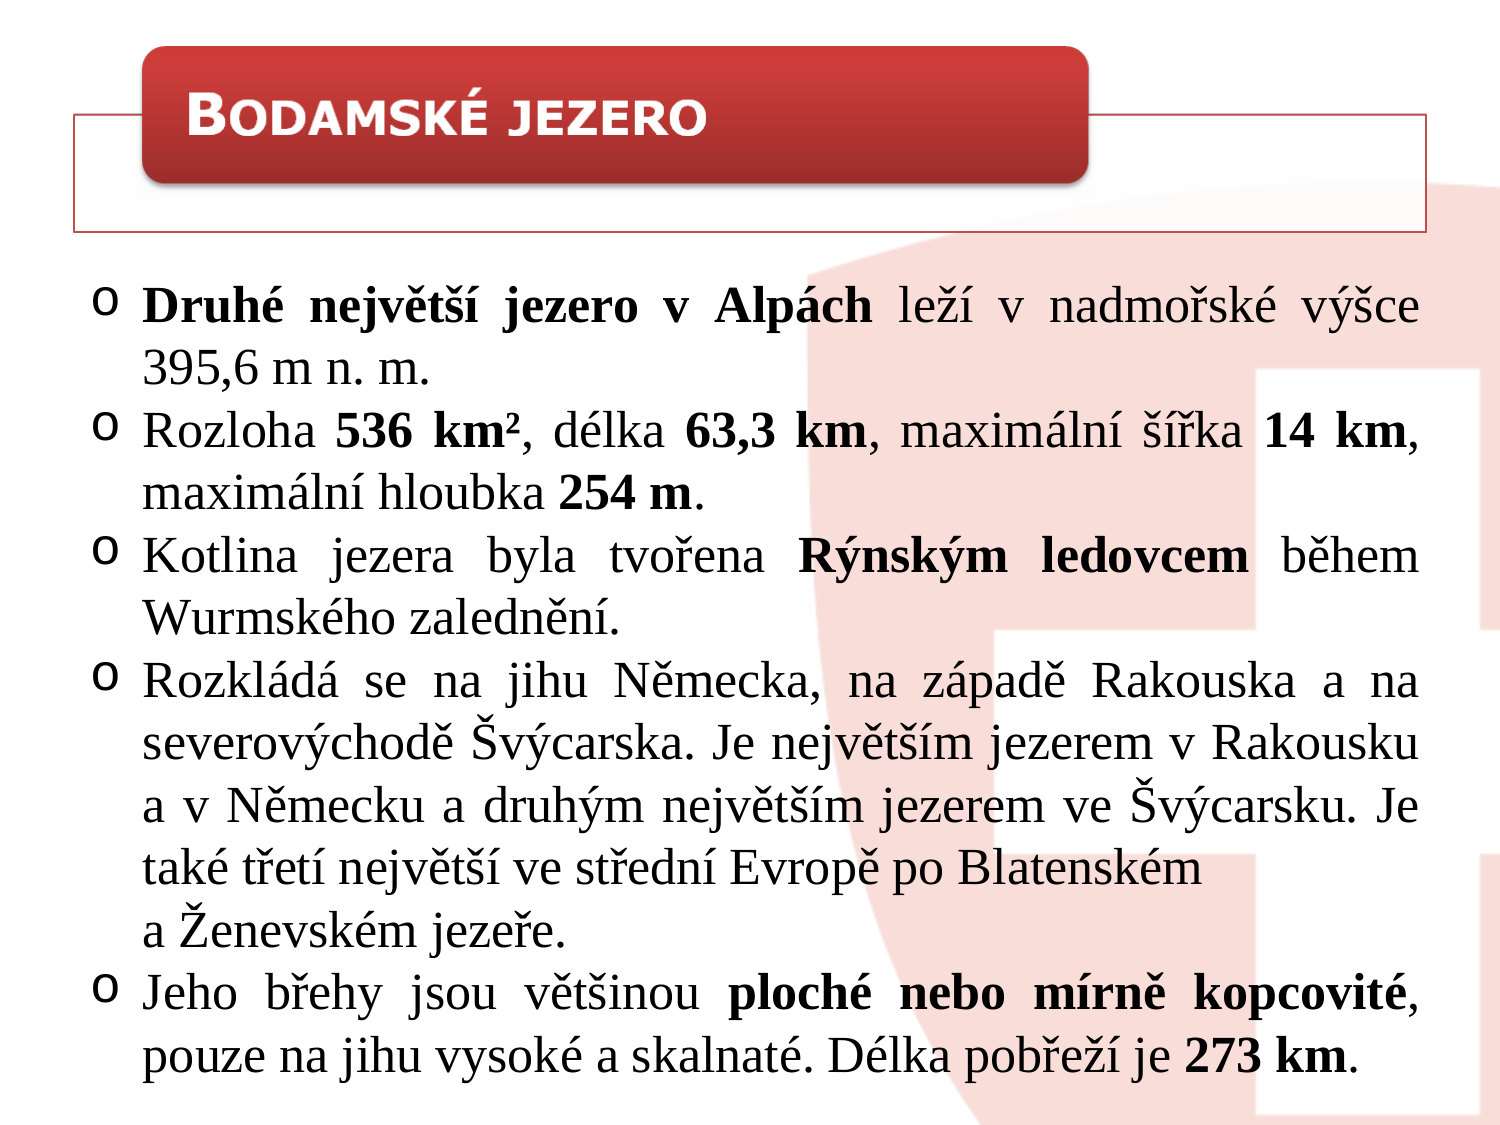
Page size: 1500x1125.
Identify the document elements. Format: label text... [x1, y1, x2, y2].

text_box Druhé největší jezero v Alpách leží v nadmořské výšce 395,6 m n. m. Rozloha 536 km², délka 63,3 km, maximální šířka 14 km, maximální hloubka 254 m. Kotlina jezera byla tvořena Rýnským ledovcem během Wurmského zalednění. Rozkládá se na jihu Německa, na západě Rakouska a na severovýchodě Švýcarska. Je největším jezerem v Rakousku a v Německu a druhým největším jezerem ve Švýcarsku. Je také třetí největší ve střední Evropě po Blatenském a Ženevském jezeře. Jeho břehy jsou většinou ploché nebo mírně kopcovité, pouze na jihu vysoké a skalnaté. Délka pobřeží je 273 km. [75, 262, 1436, 1095]
picture [72, 42, 1500, 1125]
